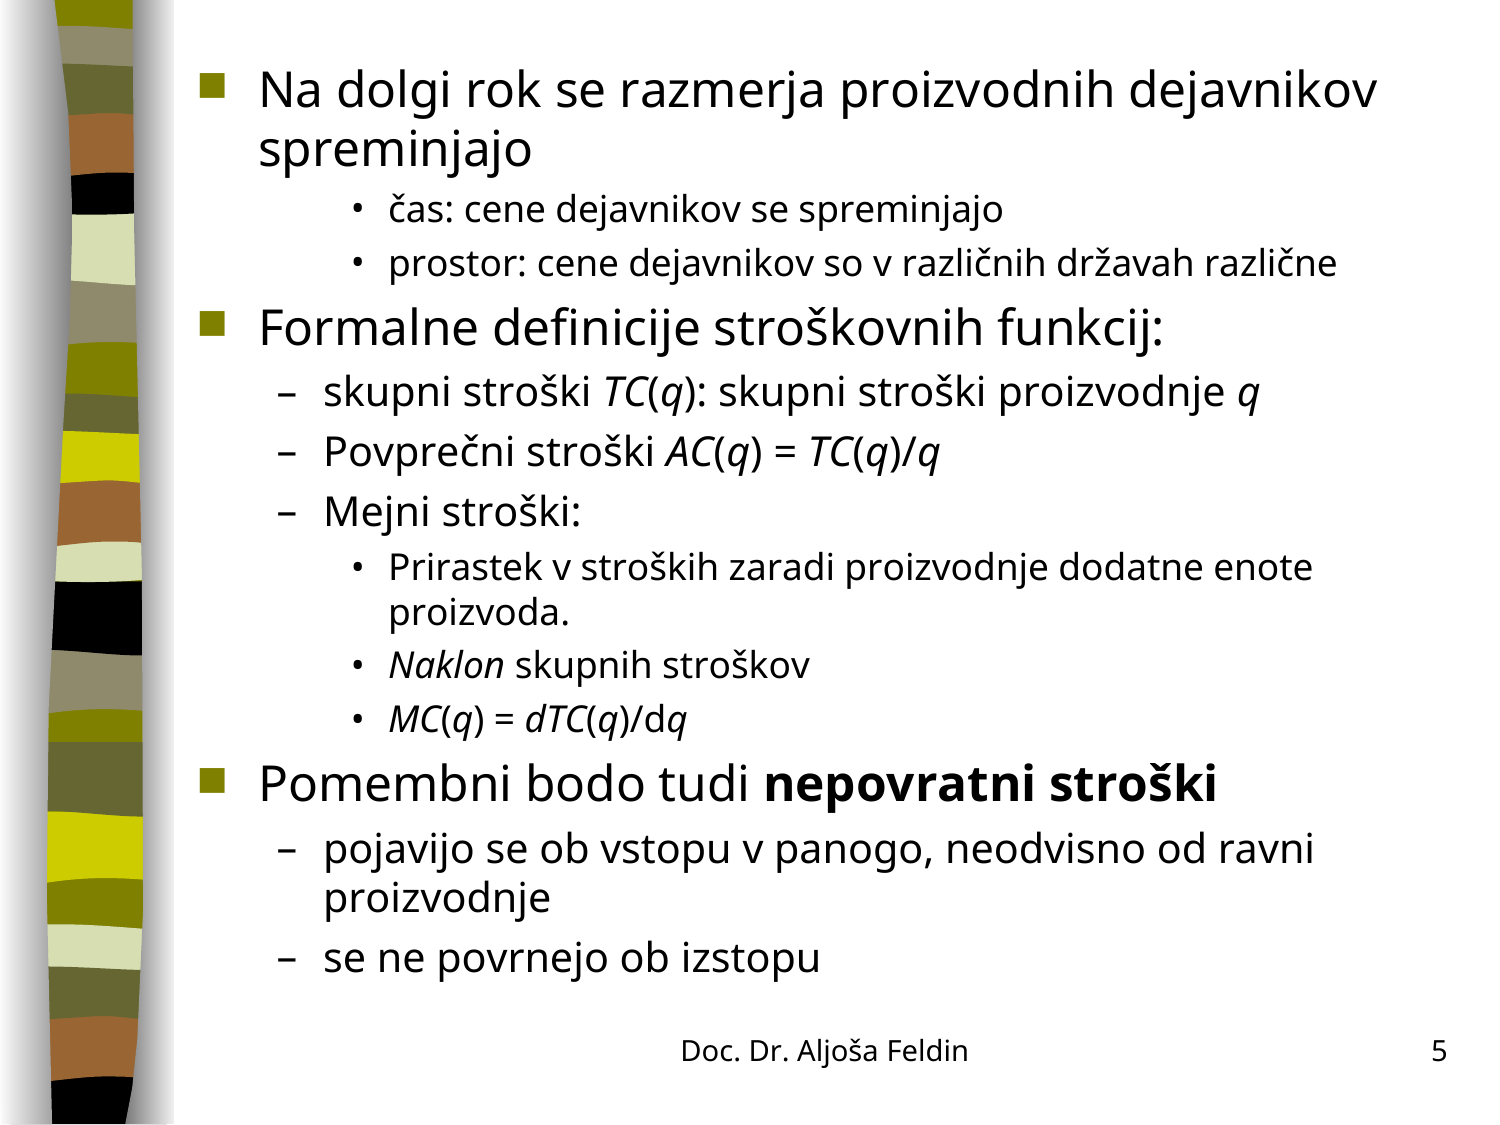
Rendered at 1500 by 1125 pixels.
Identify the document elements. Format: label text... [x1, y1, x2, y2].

text_box Doc. Dr. Aljoša Feldin [587, 1025, 1063, 1101]
list Na dolgi rok se razmerja proizvodnih dejavnikov spreminjajo čas: cene dejavnikov se spreminjajo prostor: cene dejavnikov so v različnih državah različne Formalne definicije stroškovnih funkcij: skupni stroški TC(q): skupni stroški proizvodnje q Povprečni stroški AC(q) = TC(q)/q Mejni stroški: Prirastek v stroških zaradi proizvodnje dodatne enote proizvoda. Naklon skupnih stroškov MC(q) = dTC(q)/dq Pomembni bodo tudi nepovratni stroški pojavijo se ob vstopu v panogo, neodvisno od ravni proizvodnje se ne povrnejo ob izstopu [187, 50, 1425, 926]
text_box <number> [1149, 1025, 1463, 1101]
